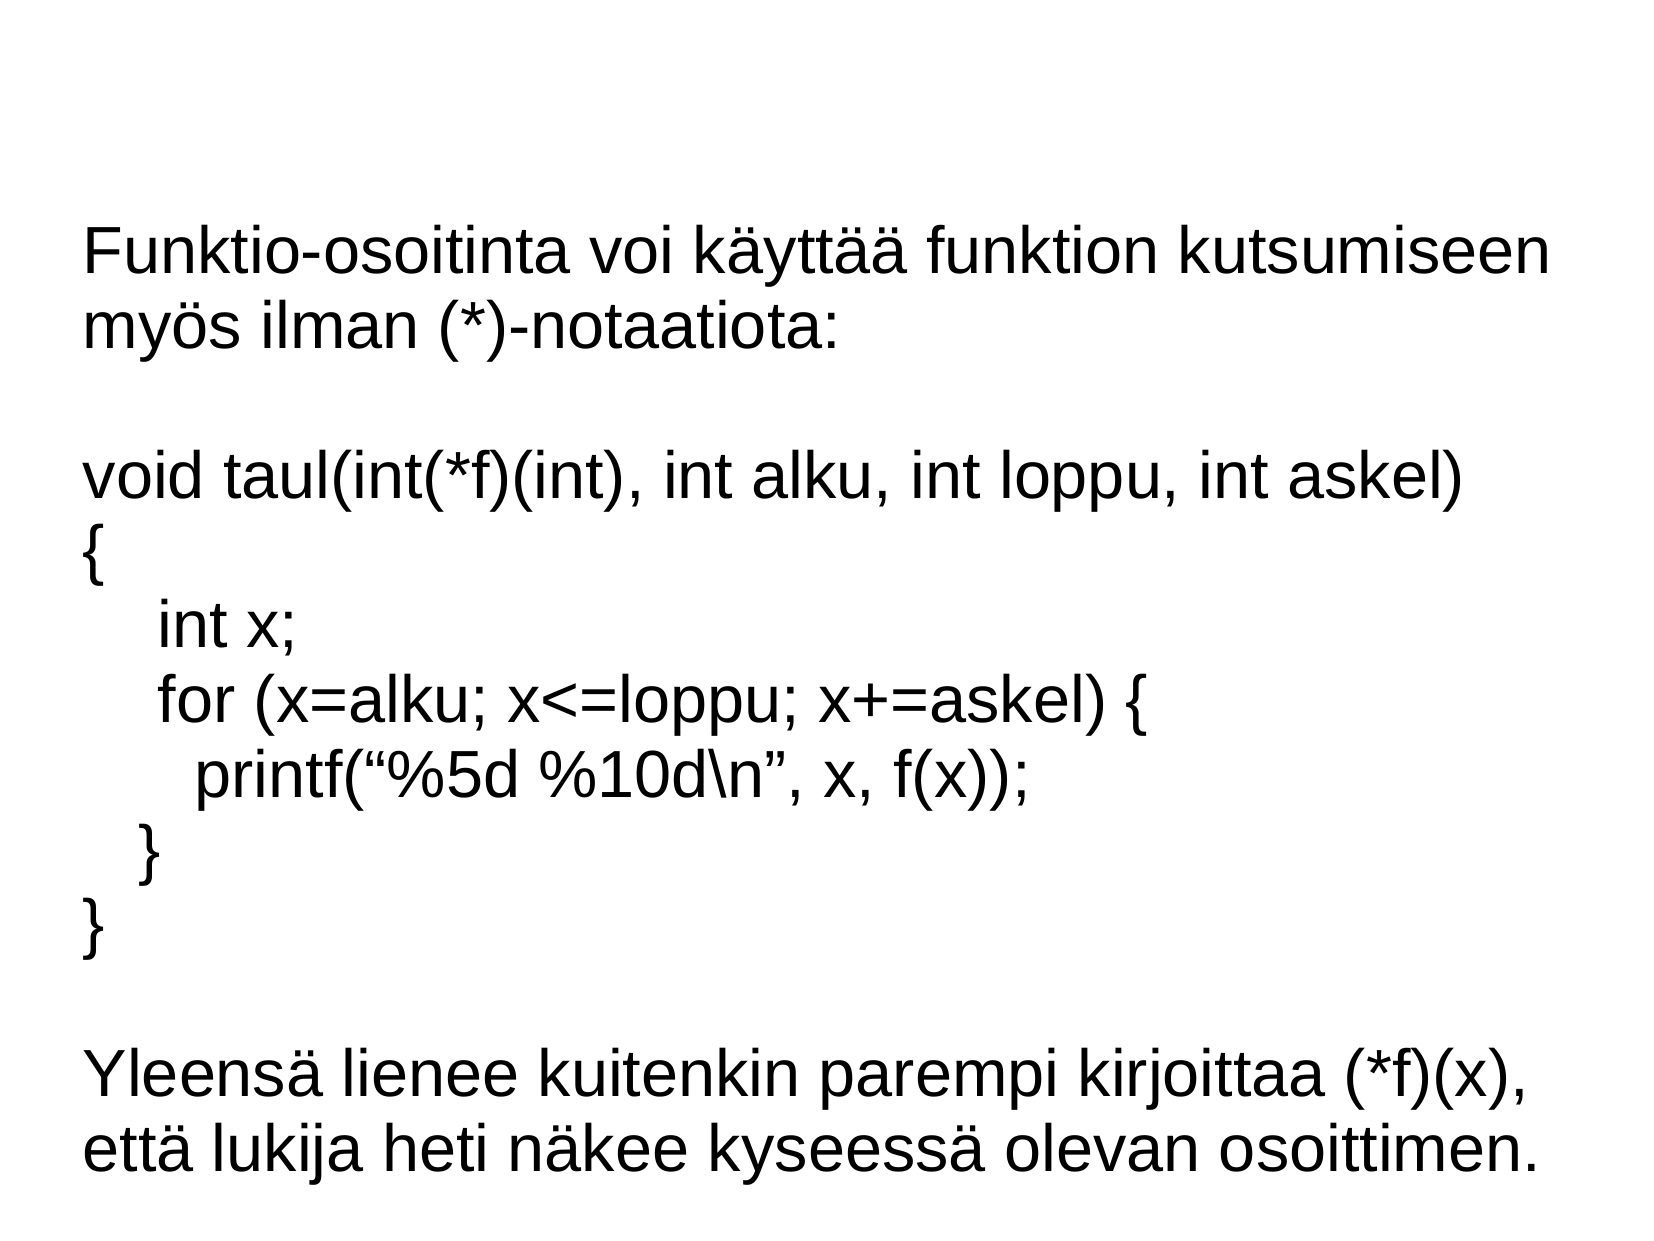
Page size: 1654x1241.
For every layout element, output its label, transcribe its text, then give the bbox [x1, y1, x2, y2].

text_box Funktio-osoitinta voi käyttää funktion kutsumiseen myös ilman (*)-notaatiota: void taul(int(*f)(int), int alku, int loppu, int askel) { int x; for (x=alku; x<=loppu; x+=askel) { printf(“%5d %10d\n”, x, f(x)); } } Yleensä lienee kuitenkin parempi kirjoittaa (*f)(x), että lukija heti näkee kyseessä olevan osoittimen. [82, 213, 1571, 1186]
